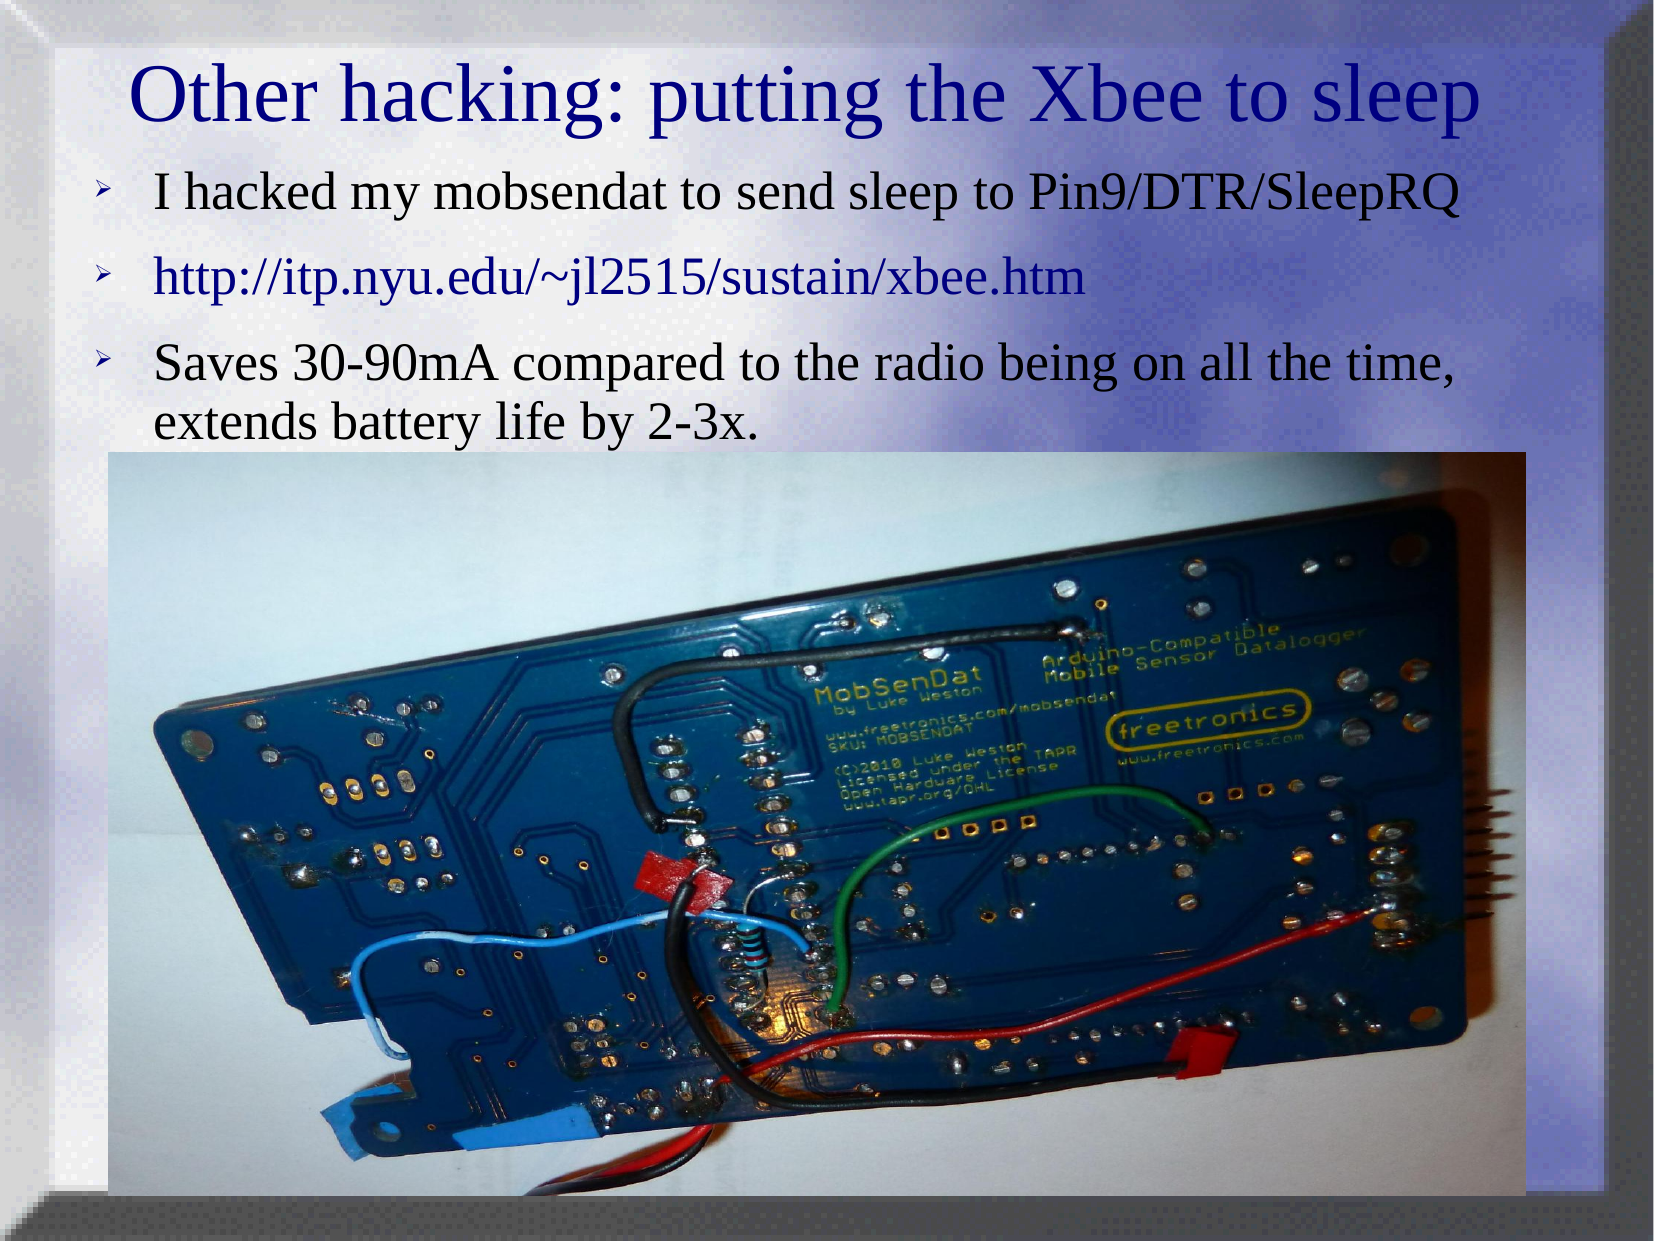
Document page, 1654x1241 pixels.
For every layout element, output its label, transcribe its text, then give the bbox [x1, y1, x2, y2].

title Other hacking: putting the Xbee to sleep [101, 39, 1512, 147]
picture [0, 0, 1654, 1241]
list I hacked my mobsendat to send sleep to Pin9/DTR/SleepRQ http://itp.nyu.edu/~jl2515/sustain/xbee.htm Saves 30-90mA compared to the radio being on all the time, extends battery life by 2-3x. [94, 161, 1592, 452]
